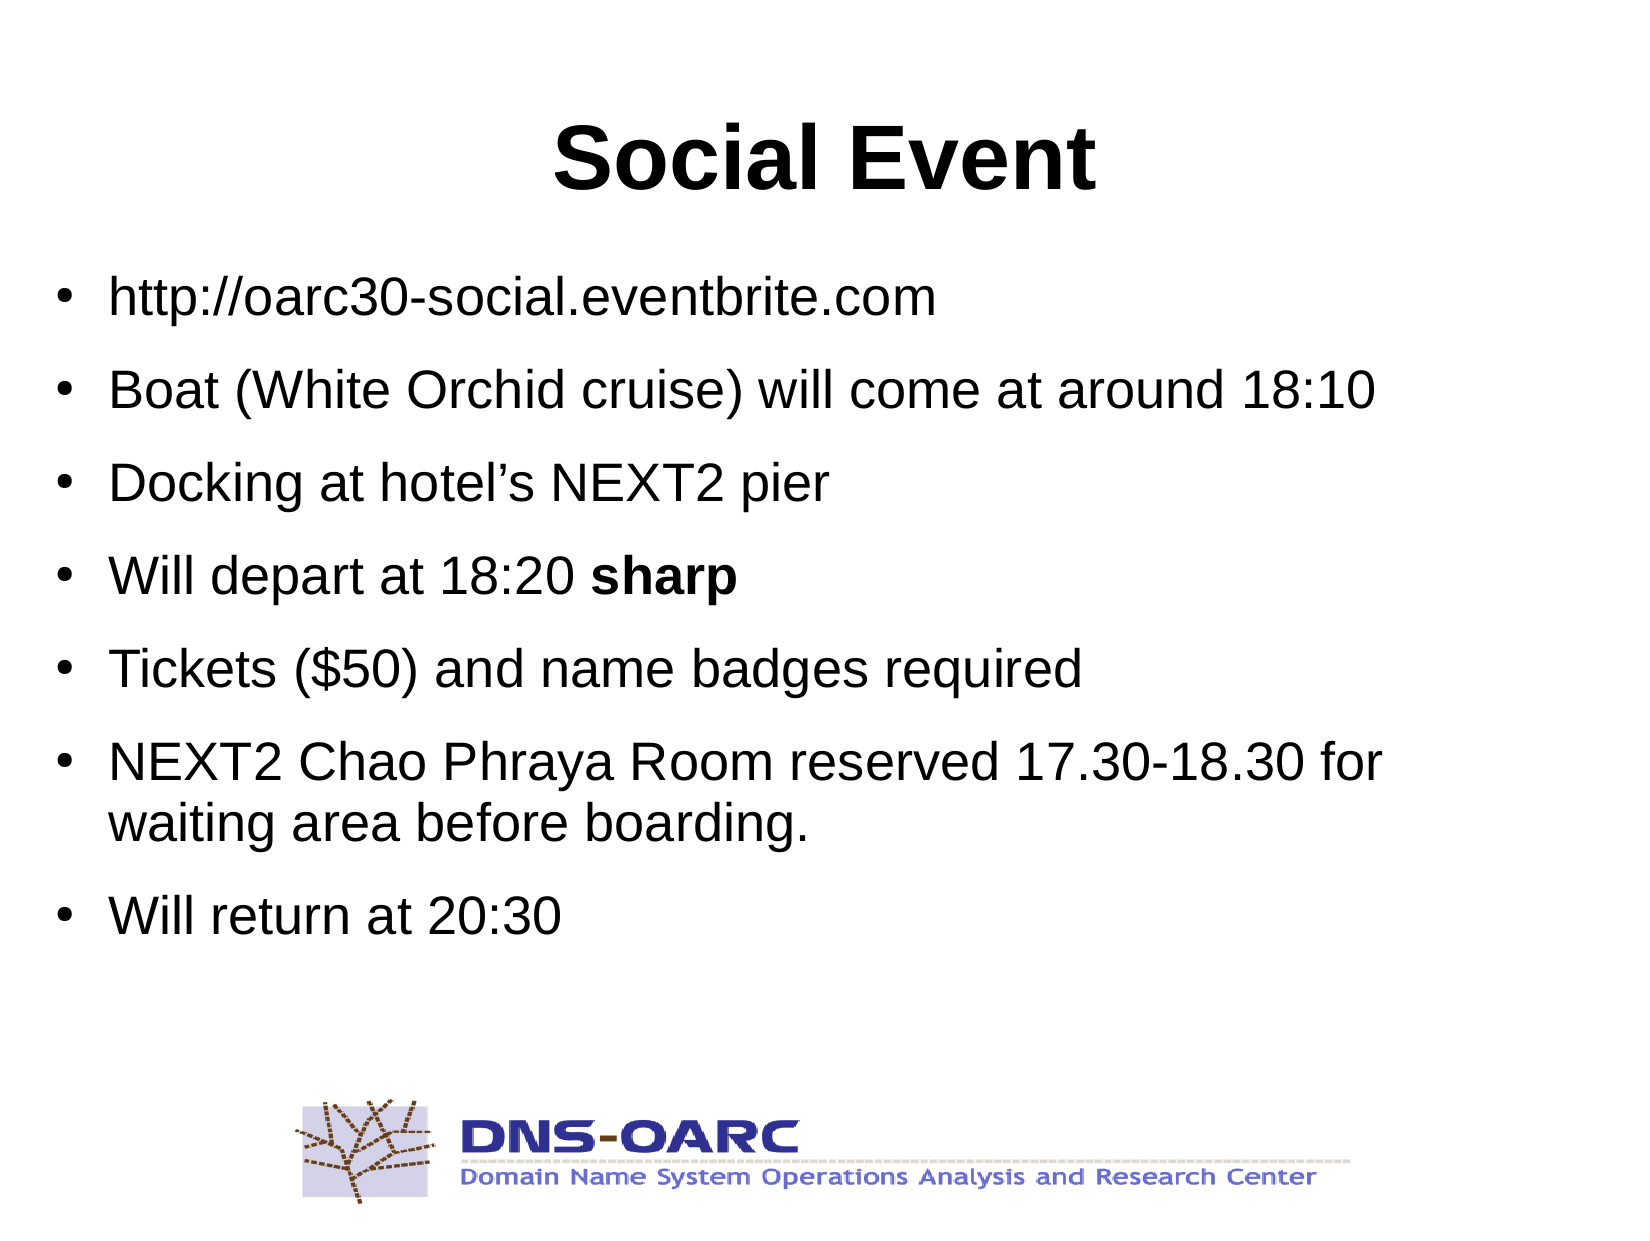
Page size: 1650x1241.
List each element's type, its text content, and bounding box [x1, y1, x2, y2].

picture [235, 1104, 1385, 1211]
list http://oarc30-social.eventbrite.com Boat (White Orchid cruise) will come at around 18:10 Docking at hotel’s NEXT2 pier Will depart at 18:20 sharp Tickets ($50) and name badges required NEXT2 Chao Phraya Room reserved 17.30-18.30 for waiting area before boarding. Will return at 20:30 [37, 266, 1538, 1104]
title Social Event [380, 37, 1270, 266]
